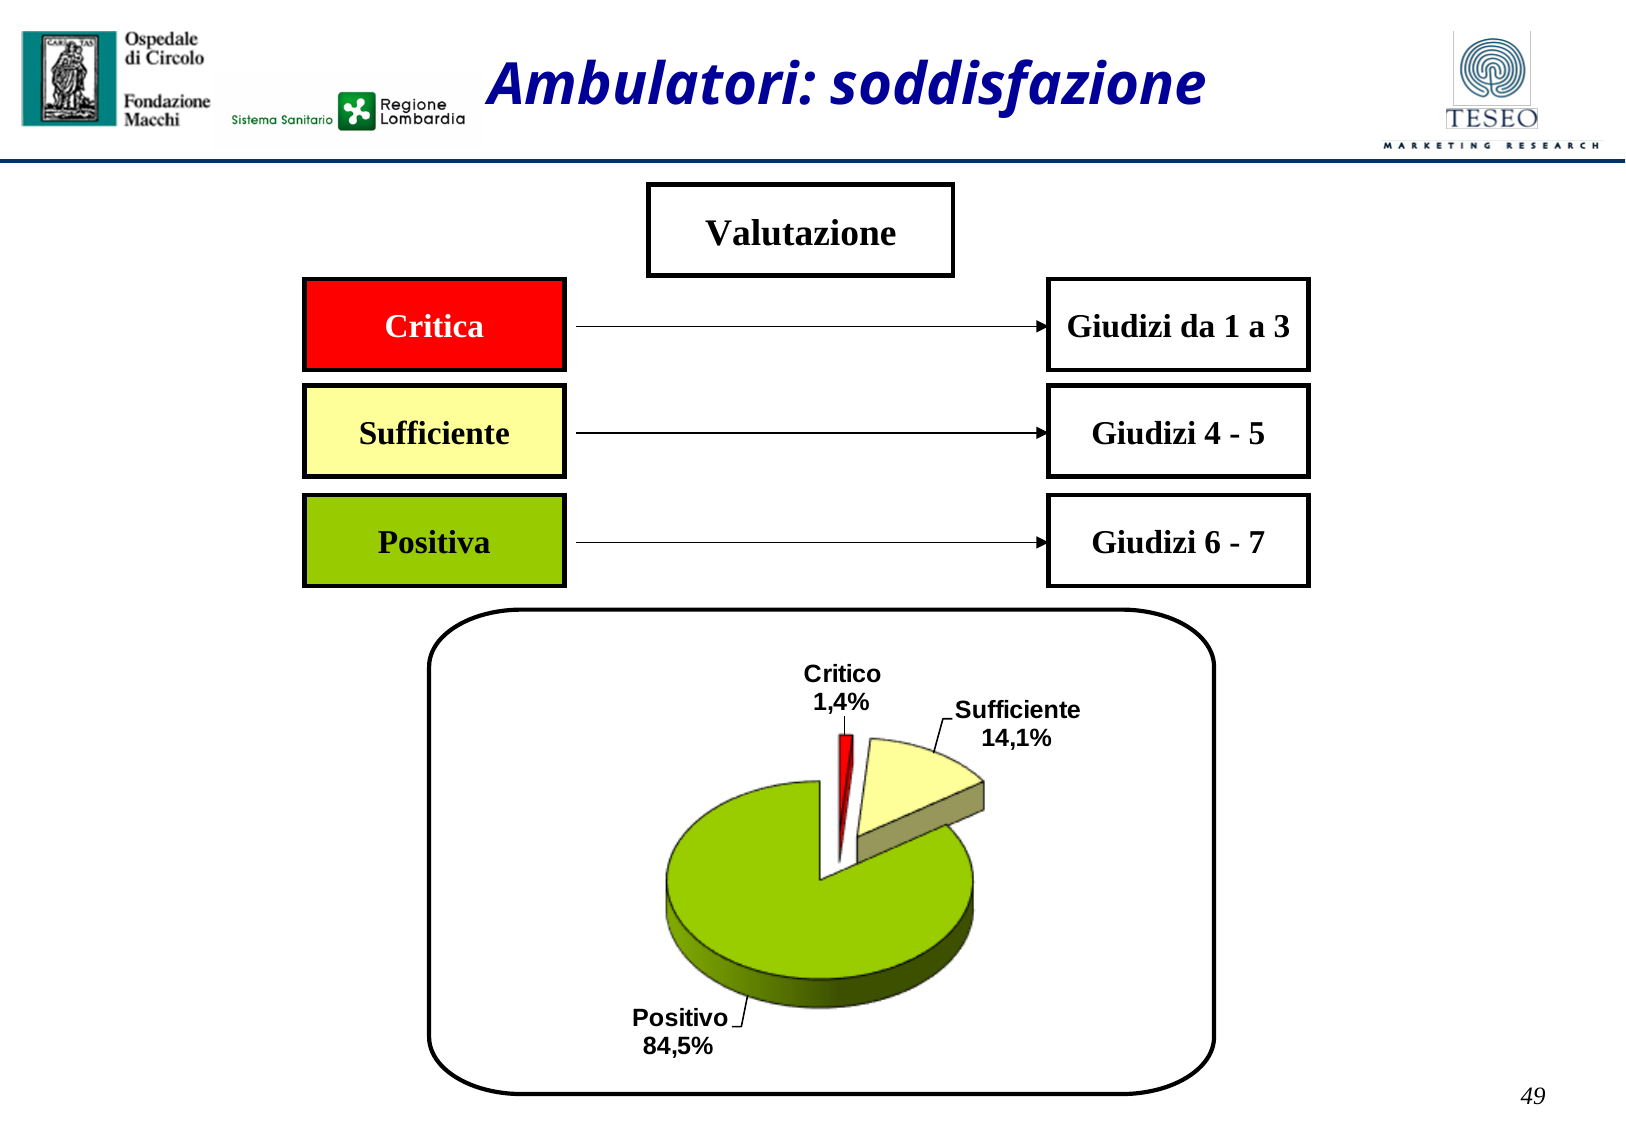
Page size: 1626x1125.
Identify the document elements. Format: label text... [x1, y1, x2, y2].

text_box Ambulatori: soddisfazione [304, 18, 1392, 144]
text_box Giudizi 6 - 7 [1048, 495, 1309, 587]
text_box Sufficiente [304, 385, 565, 477]
text_box Giudizi da 1 a 3 [1048, 278, 1309, 370]
text_box Giudizi 4 - 5 [1048, 385, 1309, 477]
text_box Valutazione [648, 184, 954, 276]
picture [1381, 31, 1604, 149]
text_box Critica [304, 278, 565, 370]
text_box Positiva [304, 495, 565, 587]
picture [21, 31, 483, 149]
picture [399, 552, 1225, 1125]
